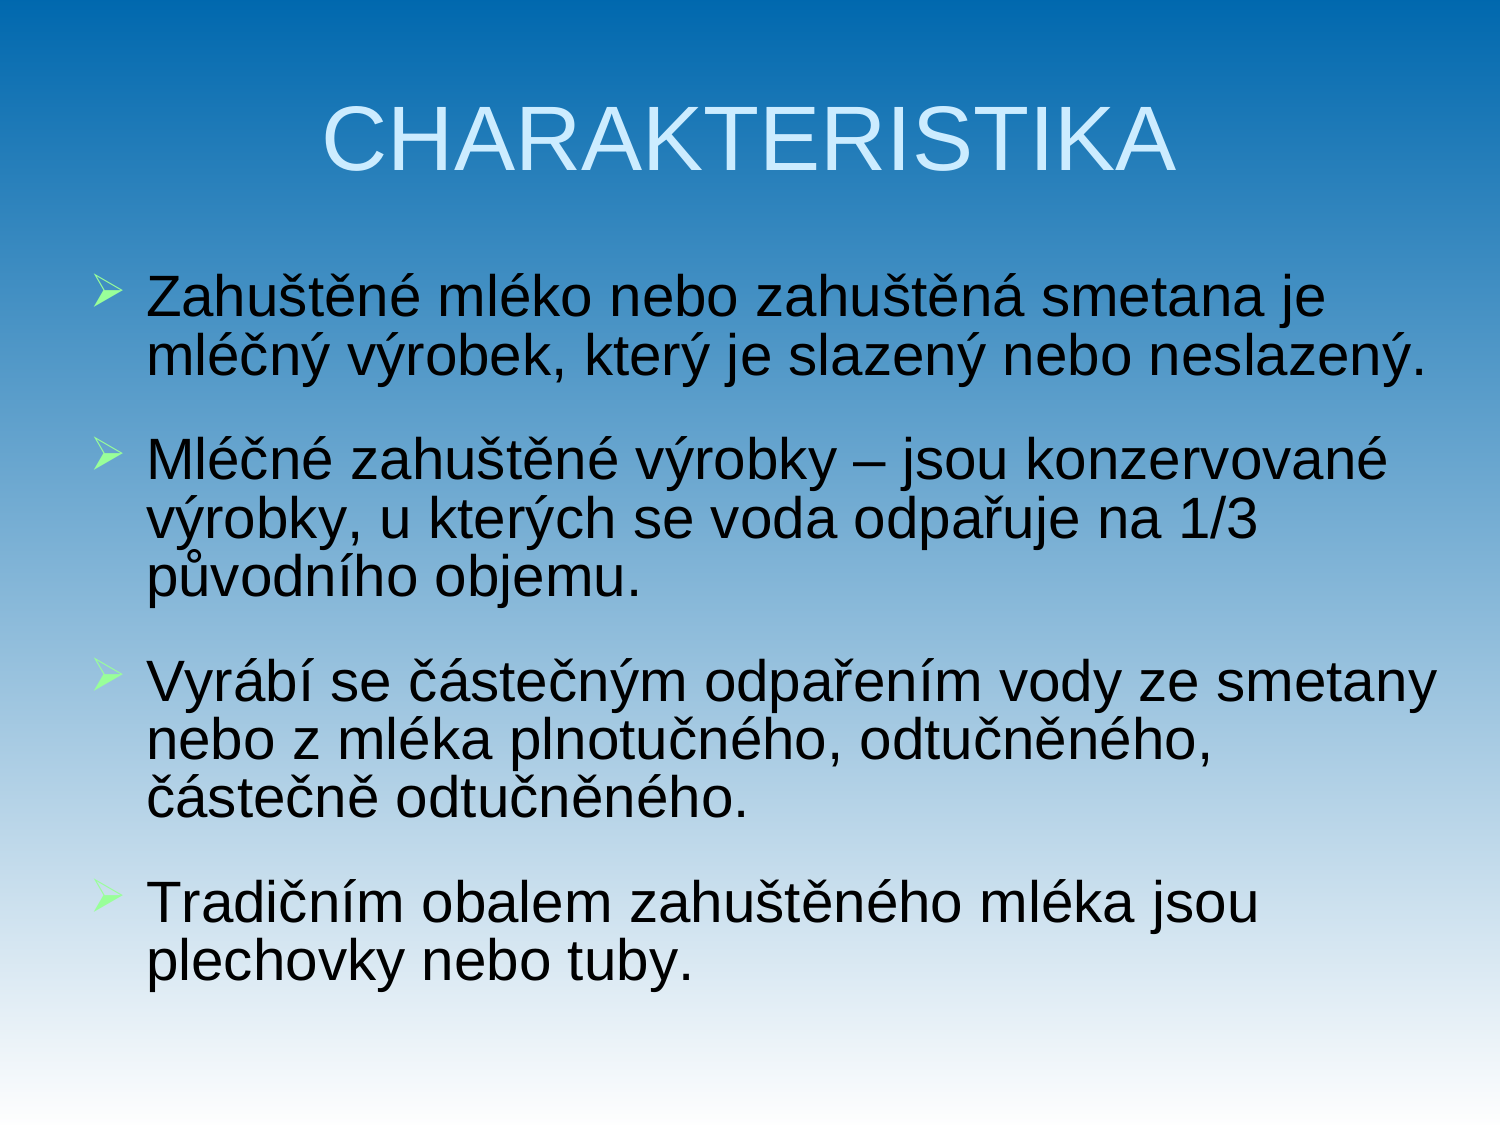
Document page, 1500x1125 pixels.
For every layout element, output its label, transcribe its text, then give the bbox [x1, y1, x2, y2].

list Zahuštěné mléko nebo zahuštěná smetana je mléčný výrobek, který je slazený nebo neslazený. Mléčné zahuštěné výrobky – jsou konzervované výrobky, u kterých se voda odpařuje na 1/3 původního objemu. Vyrábí se částečným odpařením vody ze smetany nebo z mléka plnotučného, odtučněného, částečně odtučněného. Tradičním obalem zahuštěného mléka jsou plechovky nebo tuby. [75, 262, 1471, 1071]
title CHARAKTERISTIKA [75, 45, 1426, 233]
